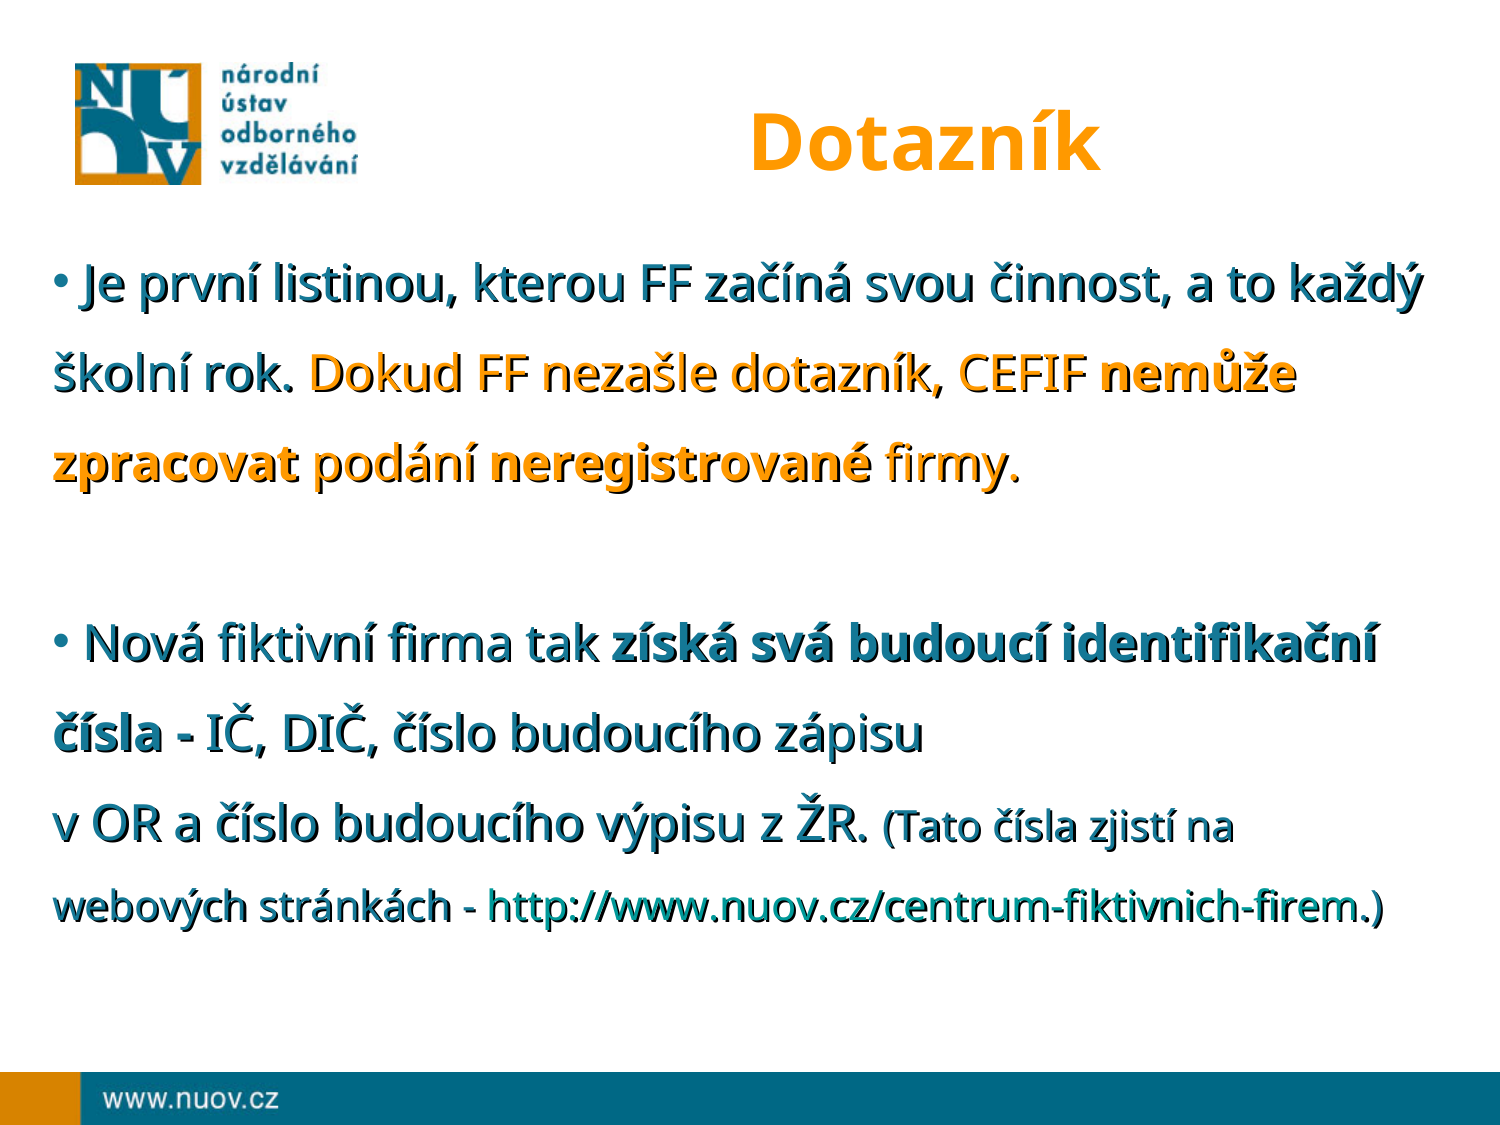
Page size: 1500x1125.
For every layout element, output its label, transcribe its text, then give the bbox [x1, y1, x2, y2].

title Dotazník [424, 45, 1425, 212]
text_box Je první listinou, kterou FF začíná svou činnost, a to každý školní rok. Dokud FF nezašle dotazník, CEFIF nemůže zpracovat podání neregistrované firmy. Nová fiktivní firma tak získá svá budoucí identifikační čísla - IČ, DIČ, číslo budoucího zápisu v OR a číslo budoucího výpisu z ŽR. (Tato čísla zjistí na webových stránkách - http://www.nuov.cz/centrum-fiktivnich-firem.) [37, 212, 1450, 1019]
text_box [0, 1072, 1500, 1125]
text_box [75, 62, 358, 185]
